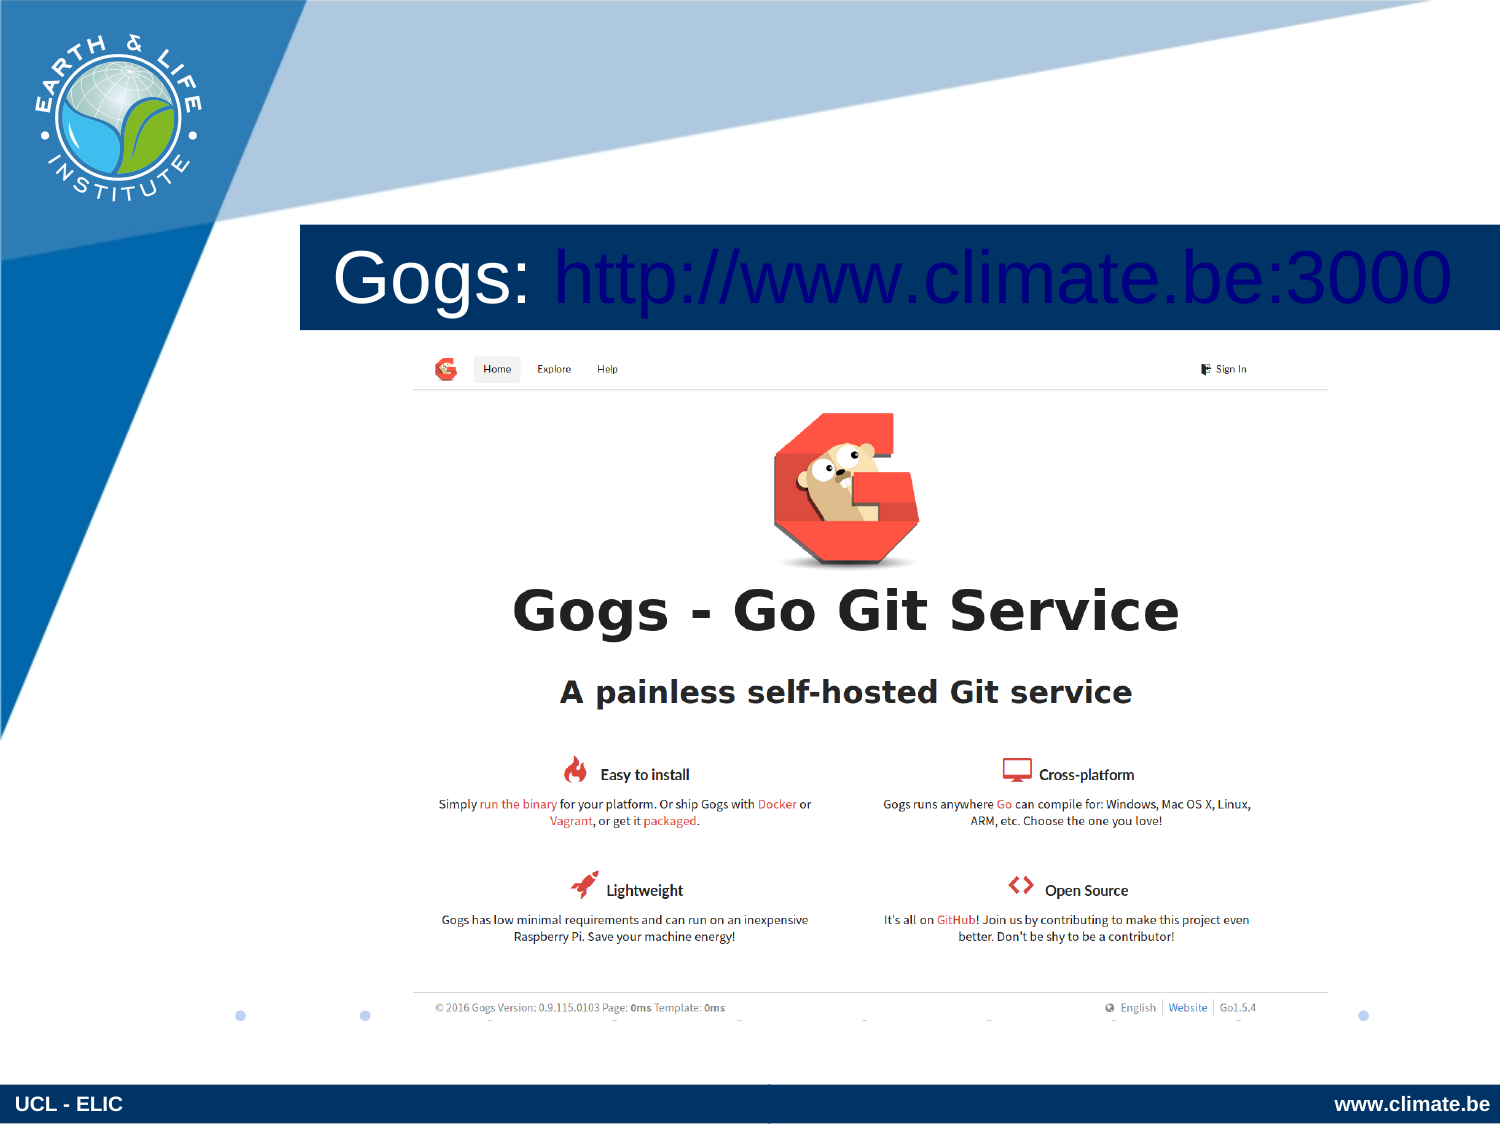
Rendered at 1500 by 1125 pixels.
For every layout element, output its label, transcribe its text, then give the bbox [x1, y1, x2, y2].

title Gogs: http://www.climate.be:3000 [300, 224, 1500, 331]
picture [413, 354, 1328, 1021]
picture [0, 0, 1500, 842]
